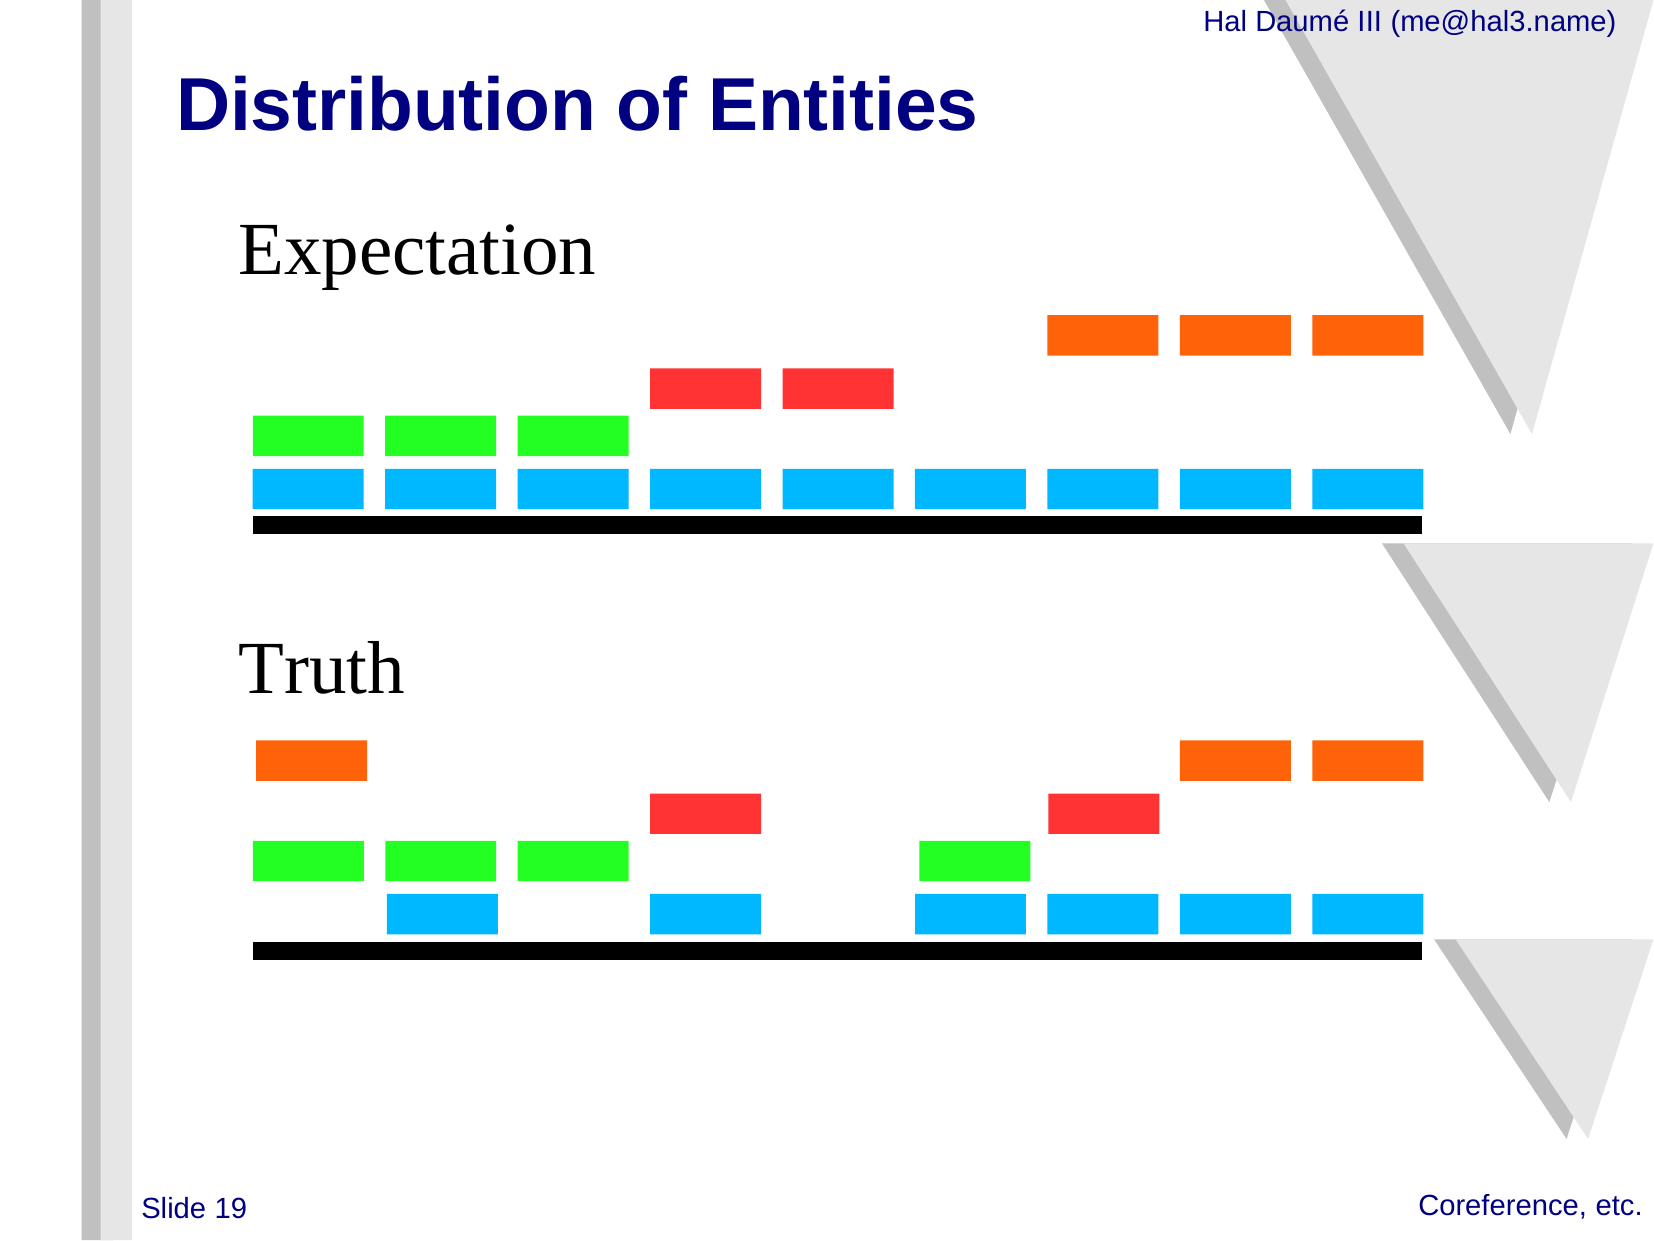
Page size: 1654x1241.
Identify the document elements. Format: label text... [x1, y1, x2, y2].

text_box [1179, 740, 1291, 781]
text_box [252, 468, 364, 510]
text_box [252, 415, 364, 457]
text_box [650, 368, 762, 409]
text_box [650, 468, 762, 510]
text_box [385, 415, 497, 457]
text_box [782, 368, 894, 409]
text_box [1179, 468, 1291, 510]
text_box Truth [238, 626, 403, 710]
text_box [1312, 315, 1424, 356]
text_box [385, 840, 497, 882]
text_box [1312, 468, 1424, 510]
text_box [914, 468, 1026, 510]
text_box [650, 793, 762, 834]
text_box [386, 893, 498, 935]
text_box [517, 468, 629, 510]
text_box Expectation [238, 207, 590, 291]
text_box [1179, 315, 1291, 356]
text_box [1312, 893, 1424, 935]
text_box [1047, 468, 1159, 510]
text_box [1047, 315, 1159, 356]
text_box [252, 840, 364, 882]
text_box [919, 840, 1031, 882]
text_box [915, 893, 1026, 935]
text_box [517, 840, 629, 882]
text_box [1047, 893, 1159, 935]
text_box [782, 468, 894, 510]
text_box [256, 740, 368, 781]
title Distribution of Entities [176, 44, 1509, 166]
text_box [650, 893, 762, 935]
text_box [385, 468, 497, 510]
text_box [1048, 793, 1160, 834]
text_box [517, 415, 629, 457]
text_box [1179, 893, 1291, 935]
text_box [1312, 740, 1424, 781]
